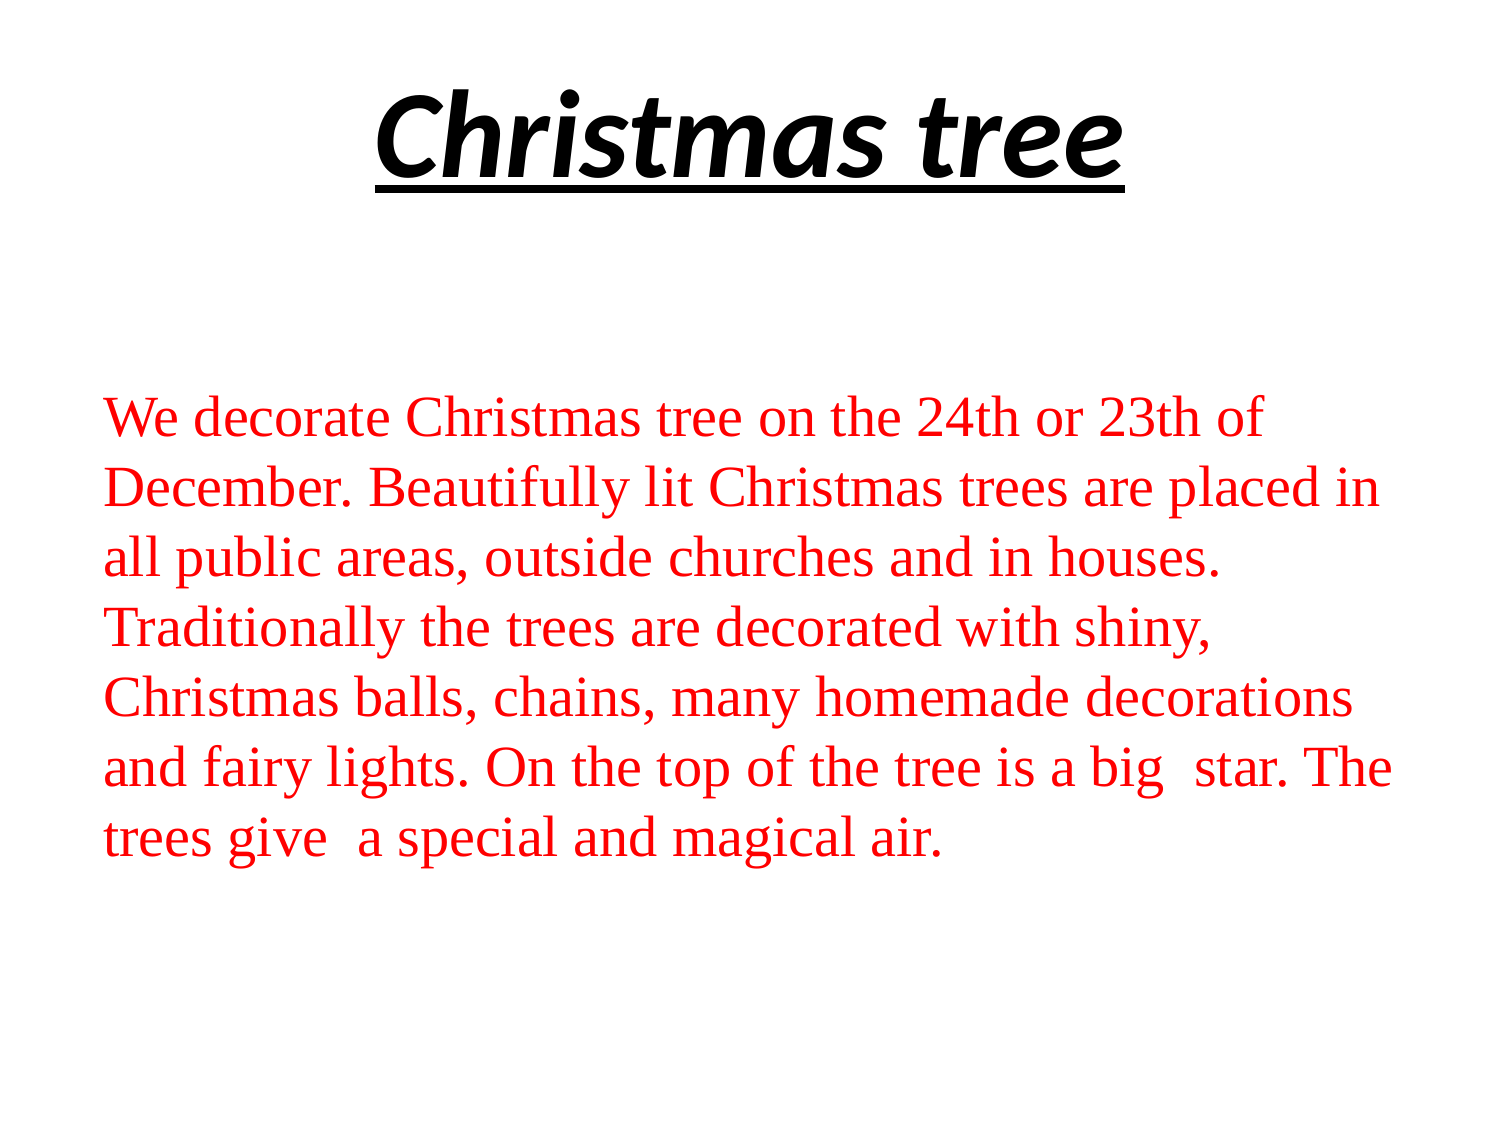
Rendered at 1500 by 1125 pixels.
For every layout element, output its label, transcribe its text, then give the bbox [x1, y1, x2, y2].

title Christmas tree [75, 45, 1425, 233]
list We decorate Christmas tree on the 24th or 23th of December. Beautifully lit Christmas trees are placed in all public areas, outside churches and in houses. Traditionally the trees are decorated with shiny, Christmas balls, chains, many homemade decorations and fairy lights. On the top of the tree is a big star. The trees give a special and magical air. [88, 291, 1439, 1034]
